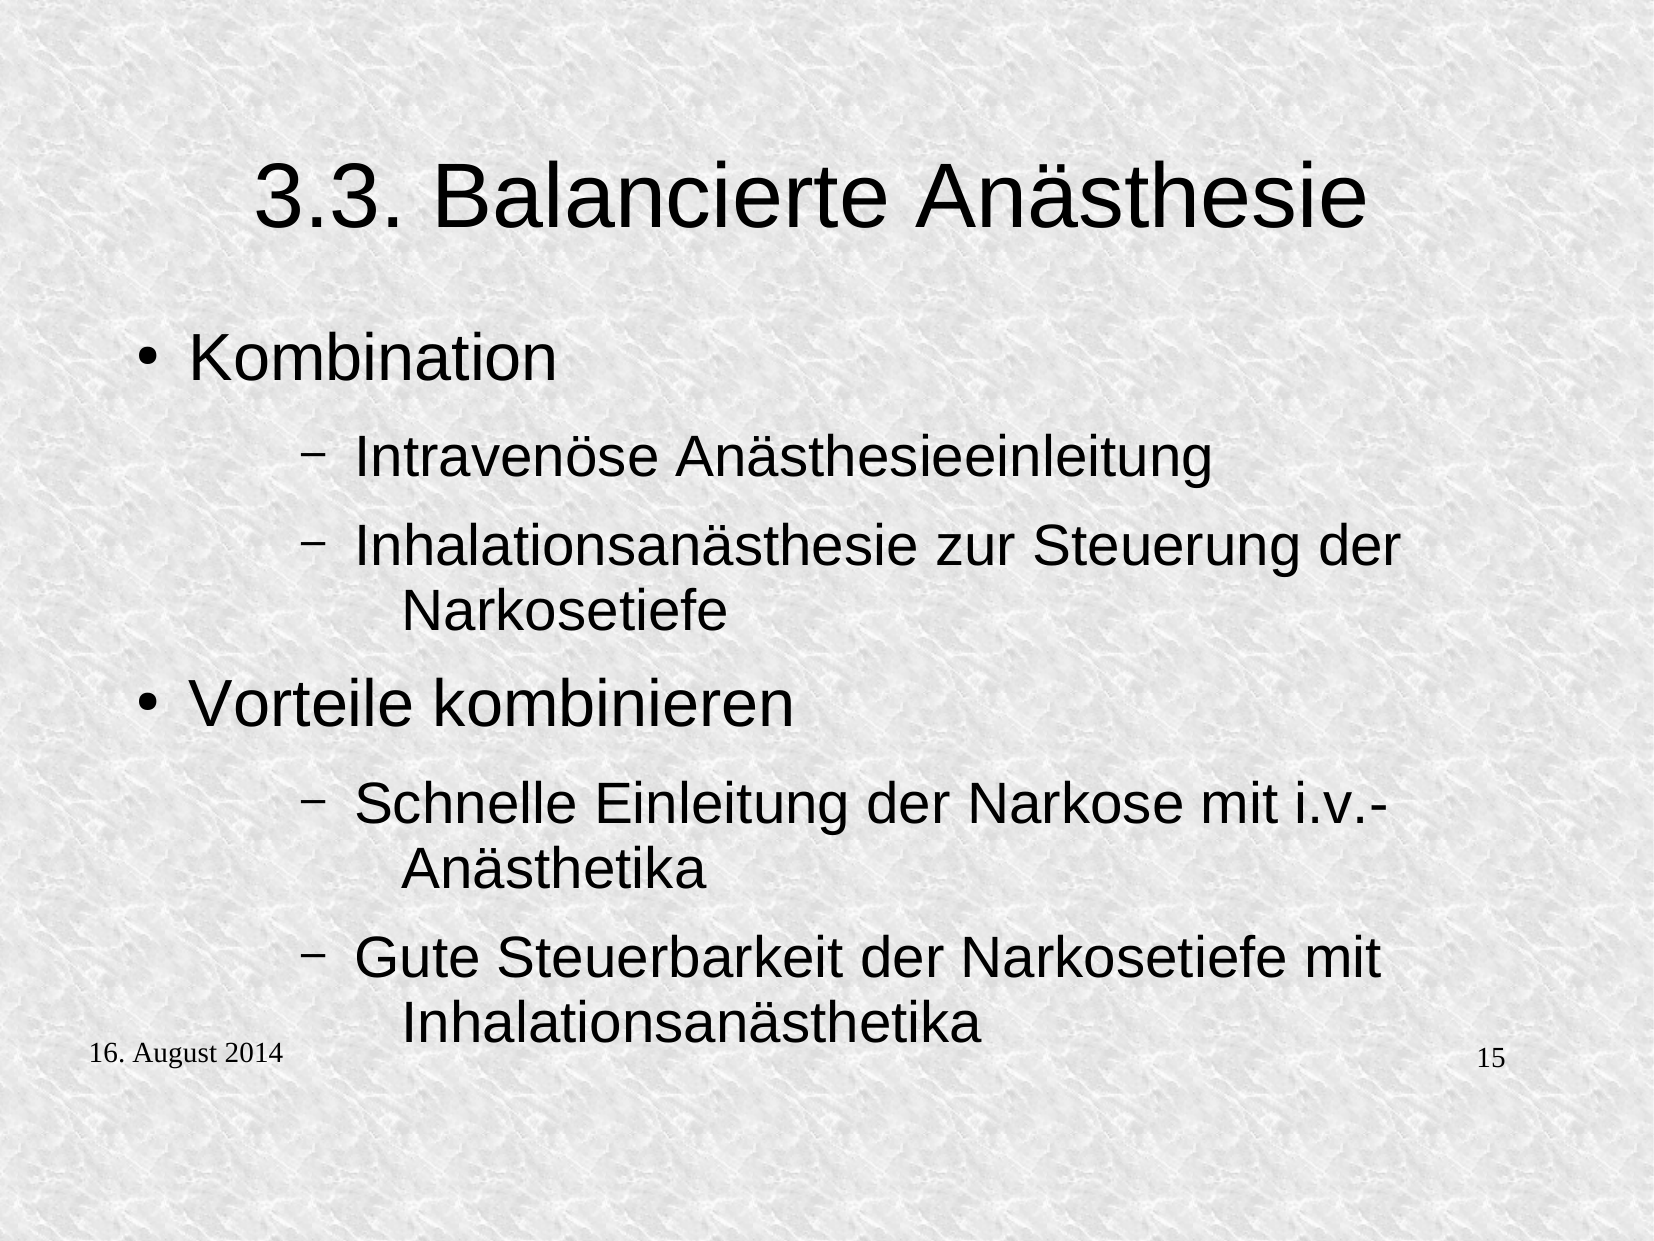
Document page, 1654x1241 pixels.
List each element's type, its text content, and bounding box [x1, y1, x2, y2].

title 3.3. Balancierte Anästhesie [118, 112, 1506, 281]
picture [0, 0, 1654, 1241]
list Kombination Intravenöse Anästhesieeinleitung Inhalationsanästhesie zur Steuerung der Narkosetiefe Vorteile kombinieren Schnelle Einleitung der Narkose mit i.v.- Anästhetika Gute Steuerbarkeit der Narkosetiefe mit Inhalationsanästhetika [118, 319, 1571, 1053]
